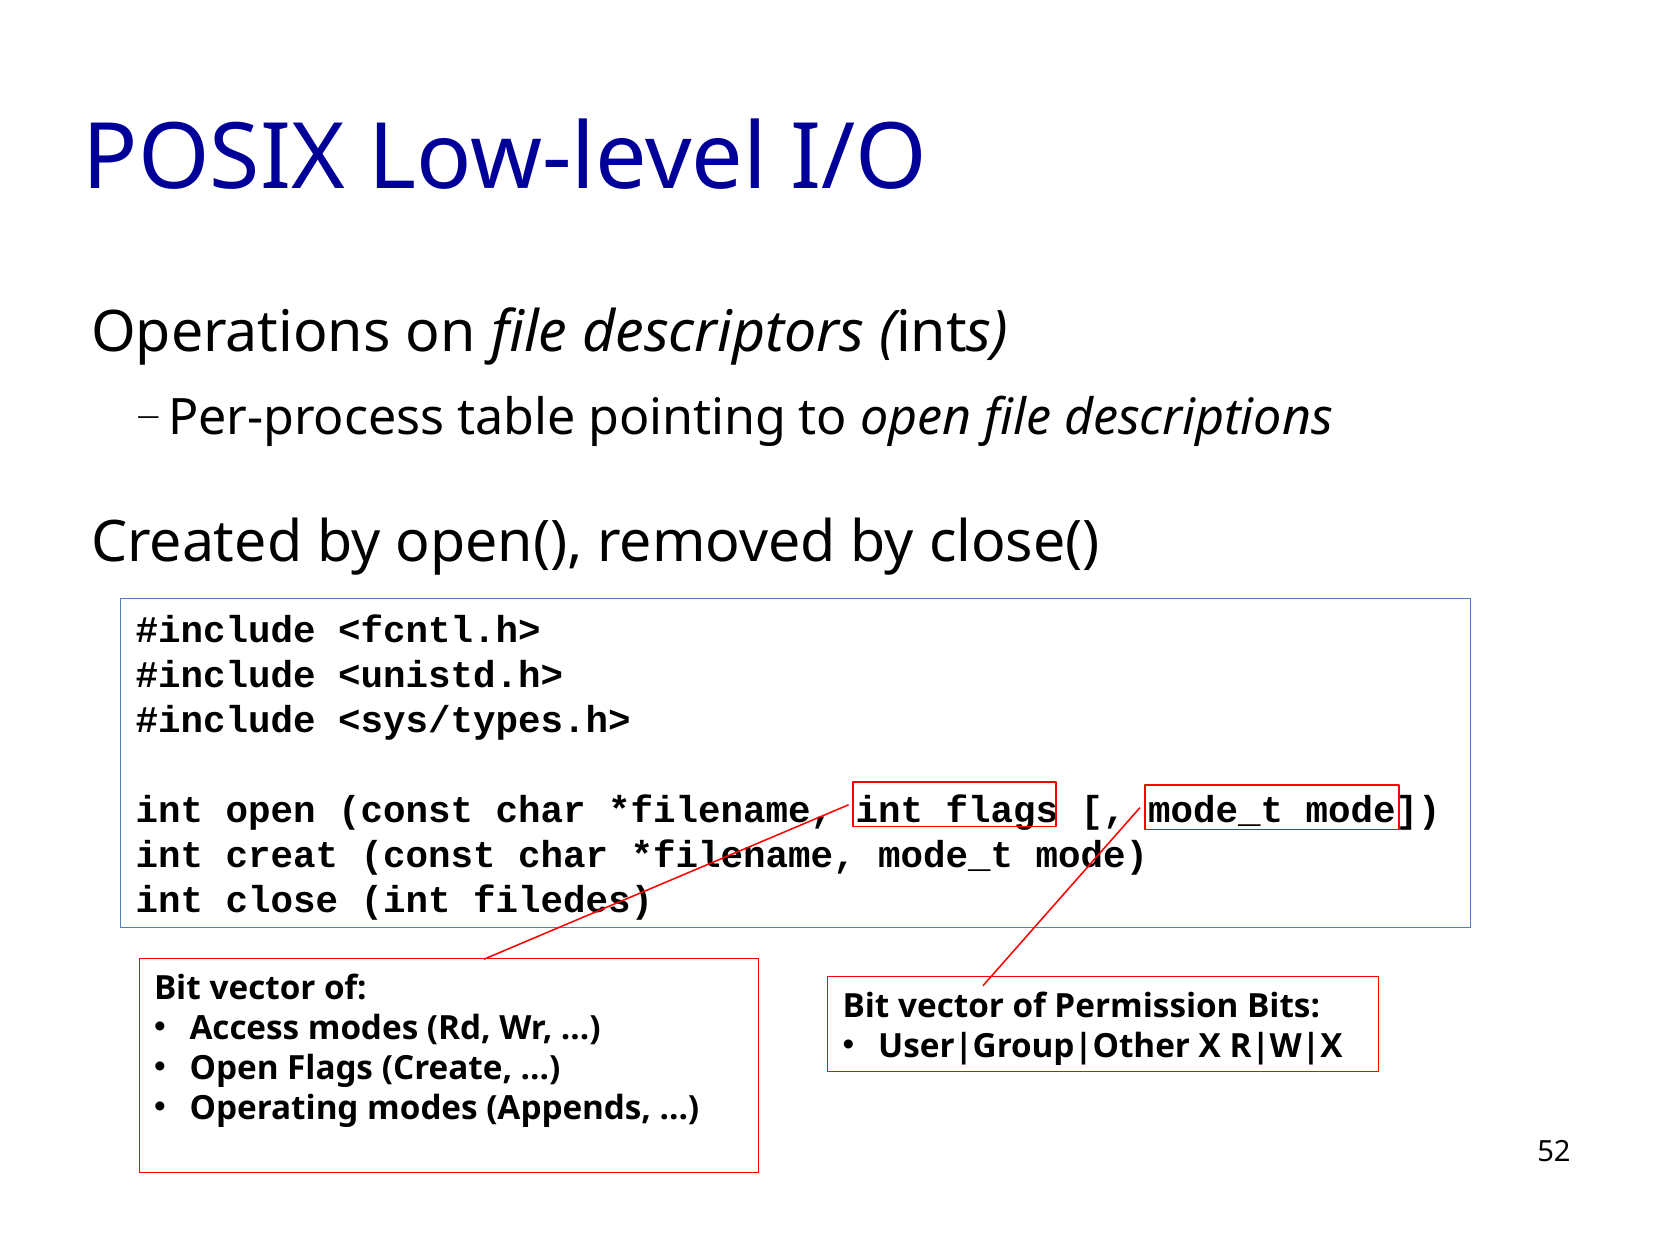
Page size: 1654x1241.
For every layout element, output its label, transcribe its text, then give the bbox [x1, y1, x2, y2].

title POSIX Low-level I/O [82, 49, 1571, 257]
text_box Bit vector of Permission Bits: User|Group|Other X R|W|X [827, 976, 1379, 1072]
text_box Bit vector of: Access modes (Rd, Wr, …) Open Flags (Create, …) Operating modes (Appends, …) [139, 958, 759, 1173]
text_box #include <fcntl.h> #include <unistd.h> #include <sys/types.h> int open (const char *filename, int flags [, mode_t mode]) int creat (const char *filename, mode_t mode) int close (int filedes) [120, 598, 1471, 928]
list Operations on file descriptors (ints) Per-process table pointing to open file descriptions Created by open(), removed by close() [60, 290, 1571, 580]
